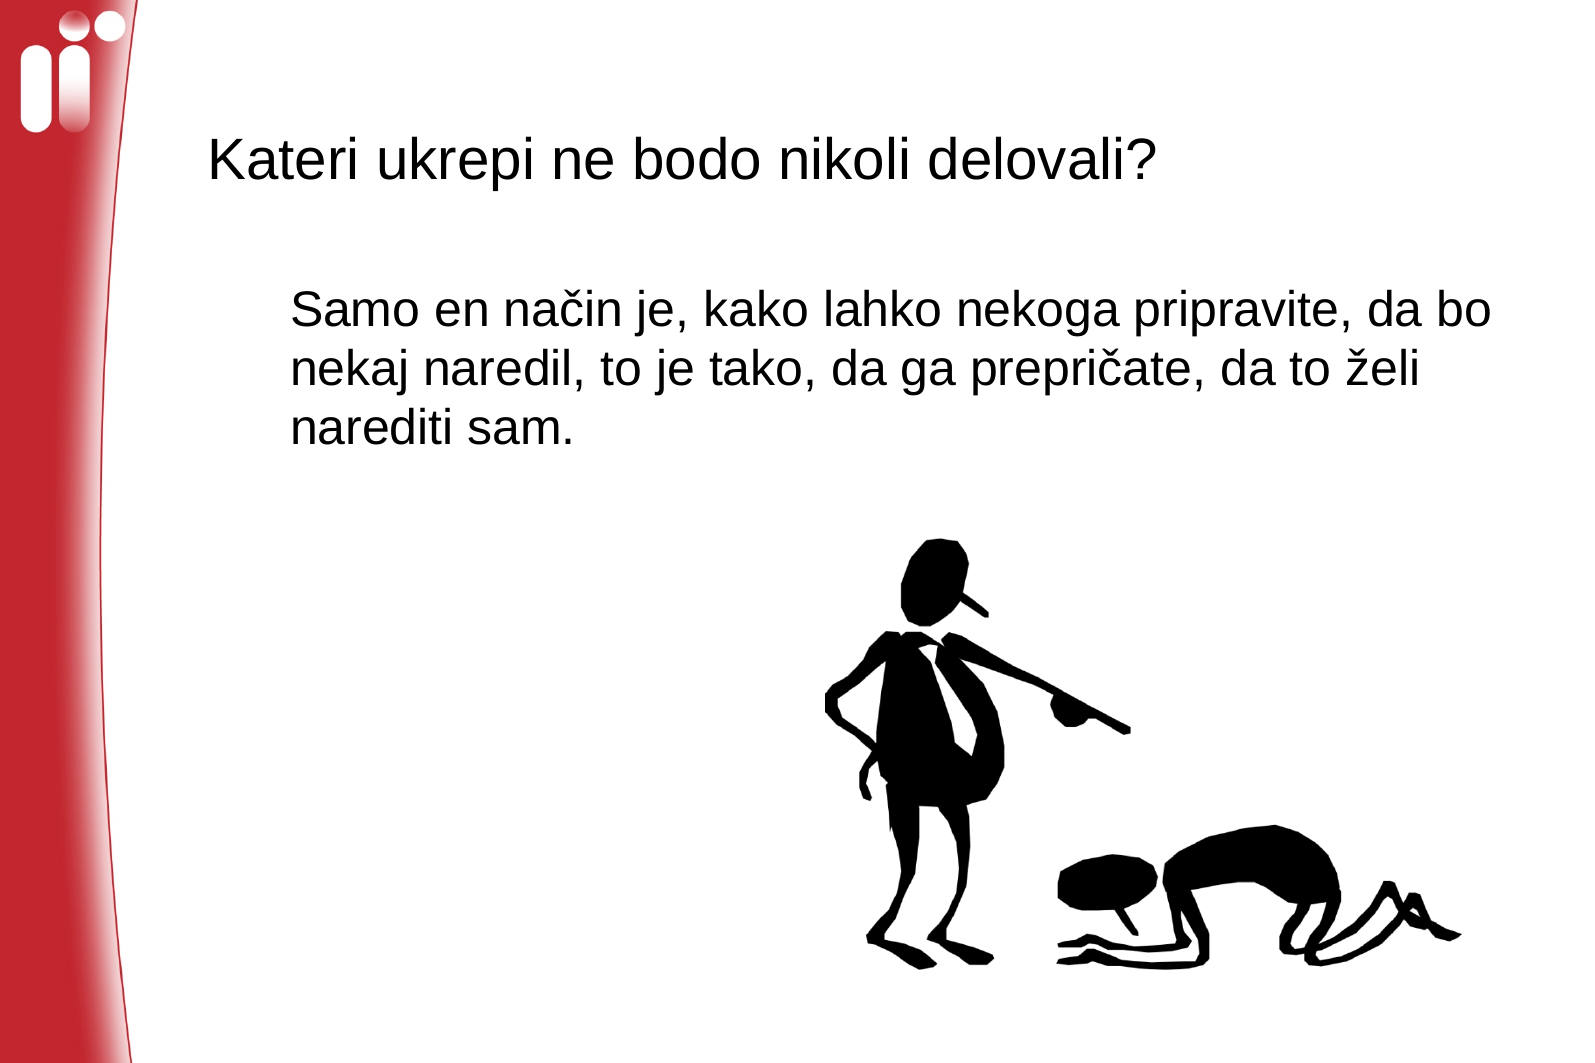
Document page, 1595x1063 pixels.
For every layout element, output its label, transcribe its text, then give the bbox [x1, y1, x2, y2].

picture [0, 0, 1414, 1063]
list Samo en način je, kako lahko nekoga pripravite, da bo nekaj naredil, to je tako, da ga prepričate, da to želi narediti sam. [212, 271, 1568, 1063]
picture [825, 538, 1462, 970]
title Kateri ukrepi ne bodo nikoli delovali? [199, 47, 1555, 272]
